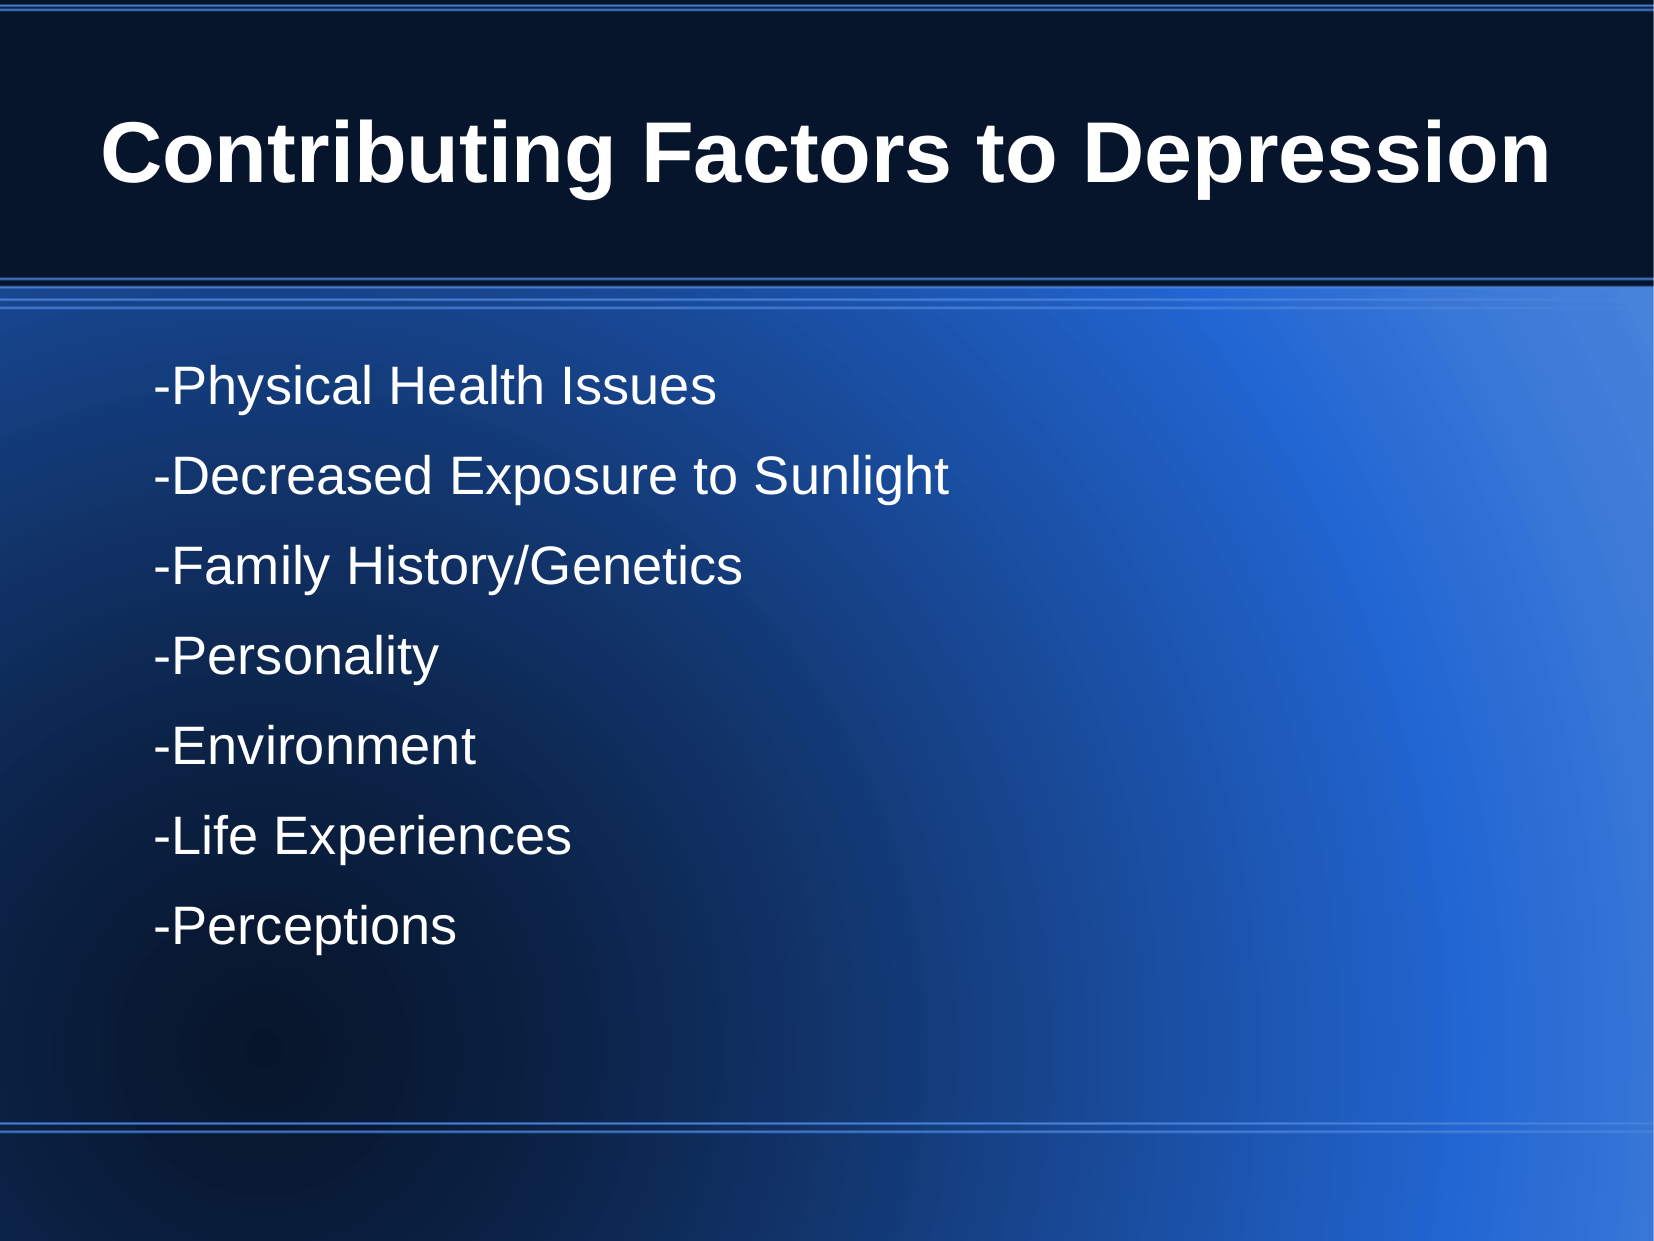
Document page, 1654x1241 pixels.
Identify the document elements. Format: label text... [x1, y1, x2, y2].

title Contributing Factors to Depression [82, 49, 1571, 257]
list -Physical Health Issues -Decreased Exposure to Sunlight -Family History/Genetics -Personality -Environment -Life Experiences -Perceptions [82, 355, 1571, 1058]
picture [0, 0, 1654, 1241]
